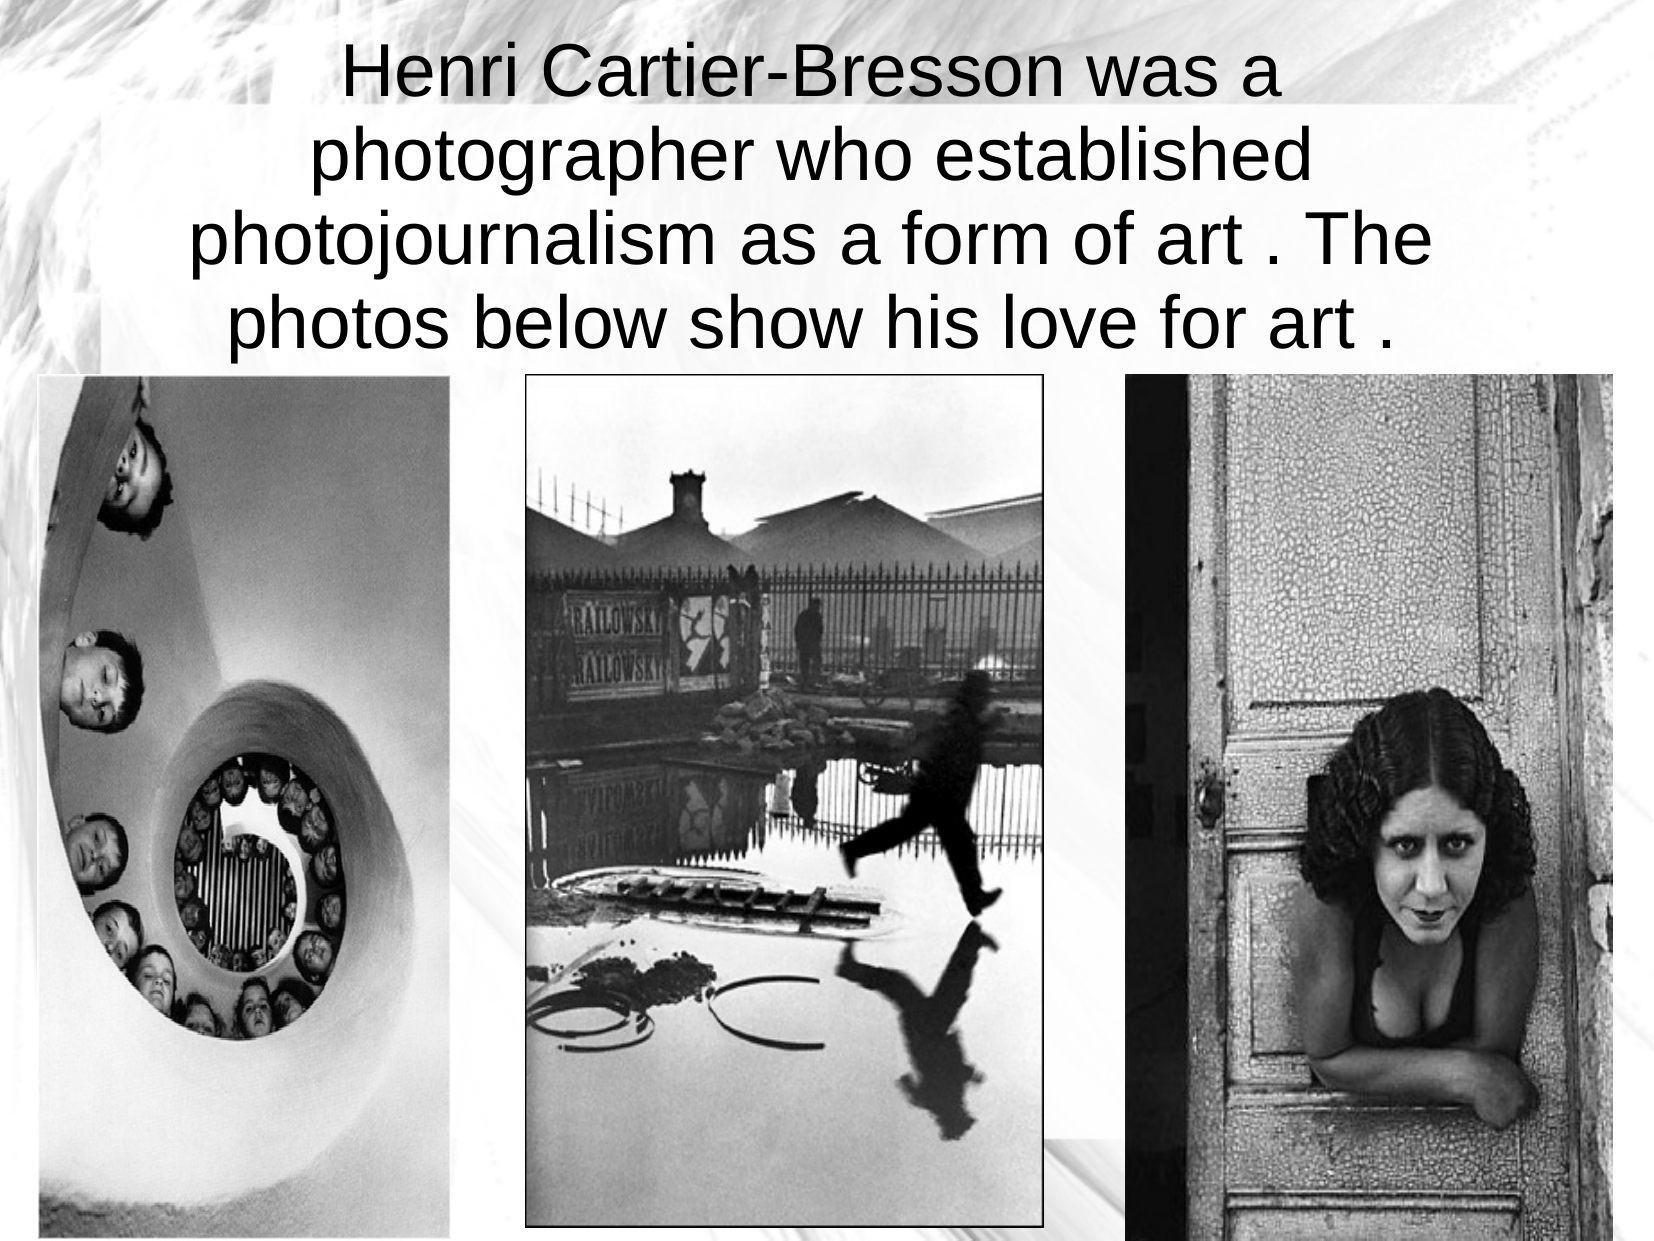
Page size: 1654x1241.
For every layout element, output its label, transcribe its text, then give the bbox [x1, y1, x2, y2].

picture [0, 0, 1654, 1241]
title Henri Cartier-Bresson was a photographer who established photojournalism as a form of art . The photos below show his love for art . [118, 28, 1506, 365]
